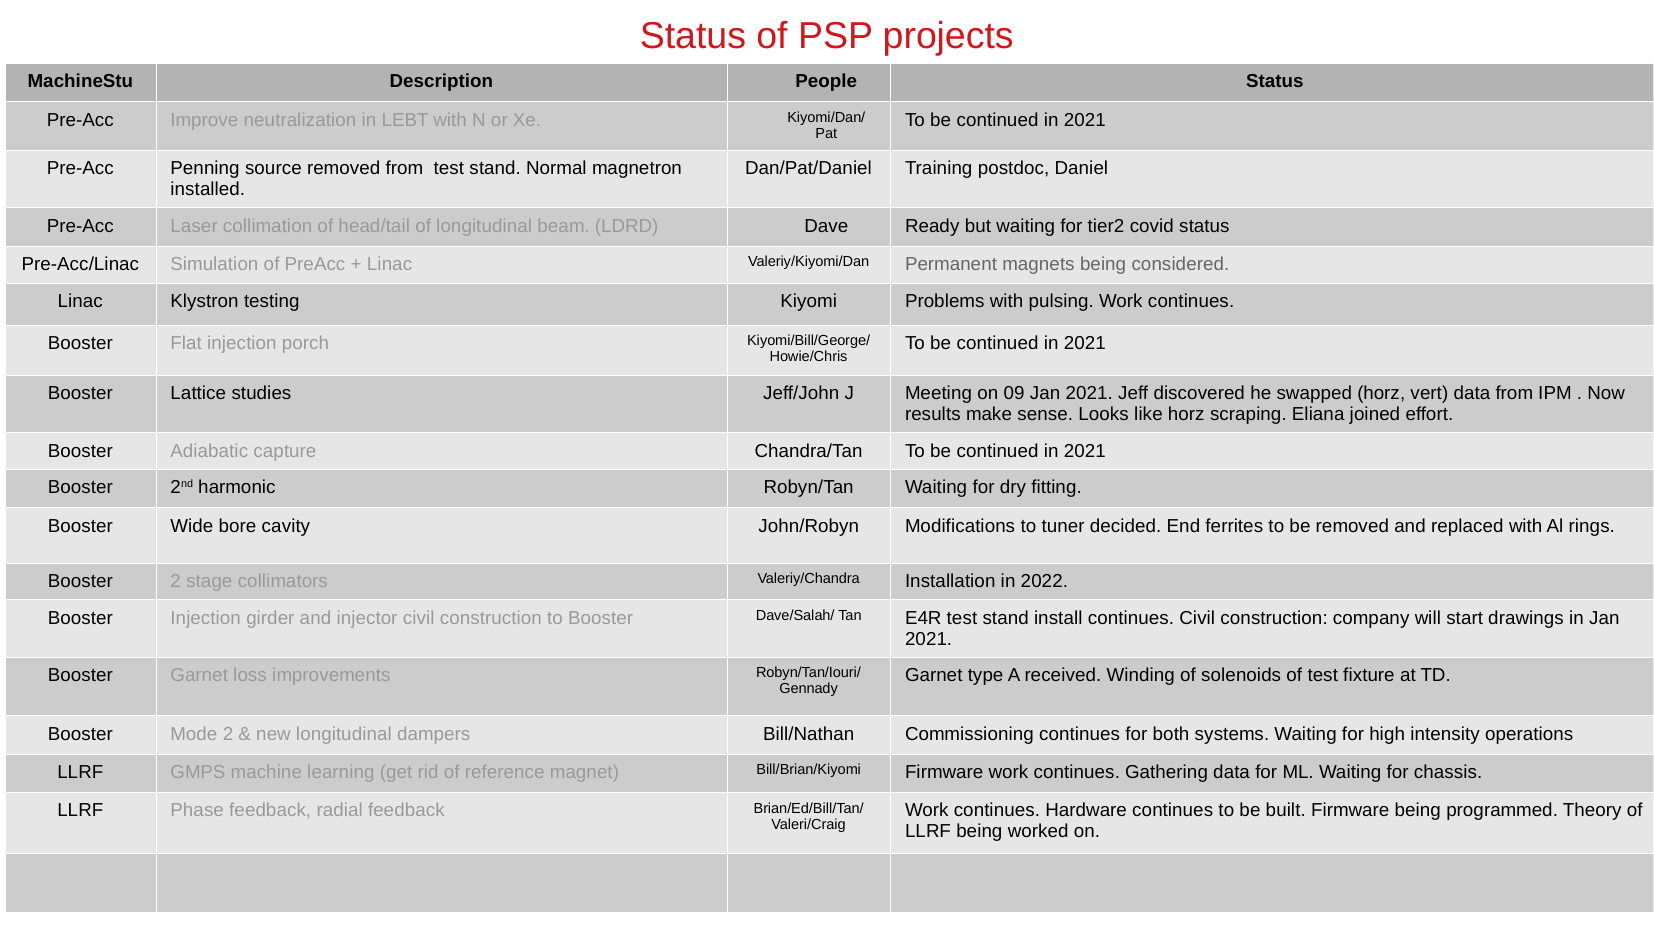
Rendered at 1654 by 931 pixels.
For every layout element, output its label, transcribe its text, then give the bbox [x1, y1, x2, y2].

table_cell Booster [6, 716, 156, 754]
table_cell Kiyomi/Bill/George/Howie/Chris [728, 326, 890, 375]
table_cell Booster [6, 326, 156, 375]
table_cell Booster [6, 470, 156, 507]
table_cell Garnet loss improvements [157, 658, 727, 715]
table_cell Robyn/Tan/Iouri/Gennady [728, 658, 890, 715]
table_header People [728, 64, 890, 101]
table_cell Kiyomi/Dan/Pat [728, 102, 890, 150]
table_cell [728, 854, 890, 912]
table_cell Commissioning continues for both systems. Waiting for high intensity operations [891, 716, 1654, 754]
table_cell Waiting for dry fitting. [891, 470, 1654, 507]
table_cell Training postdoc, Daniel [891, 151, 1654, 207]
table_cell Work continues. Hardware continues to be built. Firmware being programmed. Theory of LLRF being worked on. [891, 793, 1654, 853]
table_cell Booster [6, 564, 156, 599]
table_cell 2 stage collimators [157, 564, 727, 599]
table_cell To be continued in 2021 [891, 433, 1654, 469]
table_cell Flat injection porch [157, 326, 727, 375]
table_cell Penning source removed from test stand. Normal magnetron installed. [157, 151, 727, 207]
table_cell GMPS machine learning (get rid of reference magnet) [157, 755, 727, 792]
table_cell Booster [6, 600, 156, 657]
table_cell Dave/Salah/ Tan [728, 600, 890, 657]
table_cell Phase feedback, radial feedback [157, 793, 727, 853]
table_cell Pre-Acc [6, 151, 156, 207]
table_cell LLRF [6, 793, 156, 853]
table_header Description [157, 64, 727, 101]
table_cell Klystron testing [157, 284, 727, 325]
table_cell Booster [6, 433, 156, 469]
table_cell Bill/Nathan [728, 716, 890, 754]
table_cell Valeriy/Chandra [728, 564, 890, 599]
table_cell Booster [6, 508, 156, 563]
table_cell [891, 854, 1654, 912]
table_cell Brian/Ed/Bill/Tan/Valeri/Craig [728, 793, 890, 853]
table_cell Lattice studies [157, 376, 727, 432]
table_cell Adiabatic capture [157, 433, 727, 469]
table_cell 2nd harmonic [157, 470, 727, 507]
table_cell Linac [6, 284, 156, 325]
table_cell To be continued in 2021 [891, 102, 1654, 150]
table_cell Jeff/John J [728, 376, 890, 432]
table_cell Simulation of PreAcc + Linac [157, 247, 727, 283]
table_cell John/Robyn [728, 508, 890, 563]
table_cell Meeting on 09 Jan 2021. Jeff discovered he swapped (horz, vert) data from IPM . Now results make sense. Looks like horz scraping. Eliana joined effort. [891, 376, 1654, 432]
table_cell Installation in 2022. [891, 564, 1654, 599]
table_cell Improve neutralization in LEBT with N or Xe. [157, 102, 727, 150]
table_header Status [891, 64, 1654, 101]
table_cell Valeriy/Kiyomi/Dan [728, 247, 890, 283]
table_cell Pre-Acc [6, 208, 156, 246]
table_cell Pre-Acc/Linac [6, 247, 156, 283]
table_cell Pre-Acc [6, 102, 156, 150]
table_cell Ready but waiting for tier2 covid status [891, 208, 1654, 246]
table_cell Wide bore cavity [157, 508, 727, 563]
table_cell Garnet type A received. Winding of solenoids of test fixture at TD. [891, 658, 1654, 715]
table_cell [6, 854, 156, 912]
table_cell [157, 854, 727, 912]
table_cell Kiyomi [728, 284, 890, 325]
table_cell Permanent magnets being considered. [891, 247, 1654, 283]
table_cell Booster [6, 376, 156, 432]
table_header MachineStu [6, 64, 156, 101]
table_cell Firmware work continues. Gathering data for ML. Waiting for chassis. [891, 755, 1654, 792]
table_cell Bill/Brian/Kiyomi [728, 755, 890, 792]
table_cell Problems with pulsing. Work continues. [891, 284, 1654, 325]
table_cell Modifications to tuner decided. End ferrites to be removed and replaced with Al rings. [891, 508, 1654, 563]
table_cell Dave [728, 208, 890, 246]
table_cell Chandra/Tan [728, 433, 890, 469]
table_cell Dan/Pat/Daniel [728, 151, 890, 207]
table_cell E4R test stand install continues. Civil construction: company will start drawings in Jan 2021. [891, 600, 1654, 657]
text_box Status of PSP projects [615, 6, 1039, 64]
table_cell Injection girder and injector civil construction to Booster [157, 600, 727, 657]
table_cell Booster [6, 658, 156, 715]
table_cell To be continued in 2021 [891, 326, 1654, 375]
table_cell Robyn/Tan [728, 470, 890, 507]
table_cell Laser collimation of head/tail of longitudinal beam. (LDRD) [157, 208, 727, 246]
table_cell LLRF [6, 755, 156, 792]
table_cell Mode 2 & new longitudinal dampers [157, 716, 727, 754]
